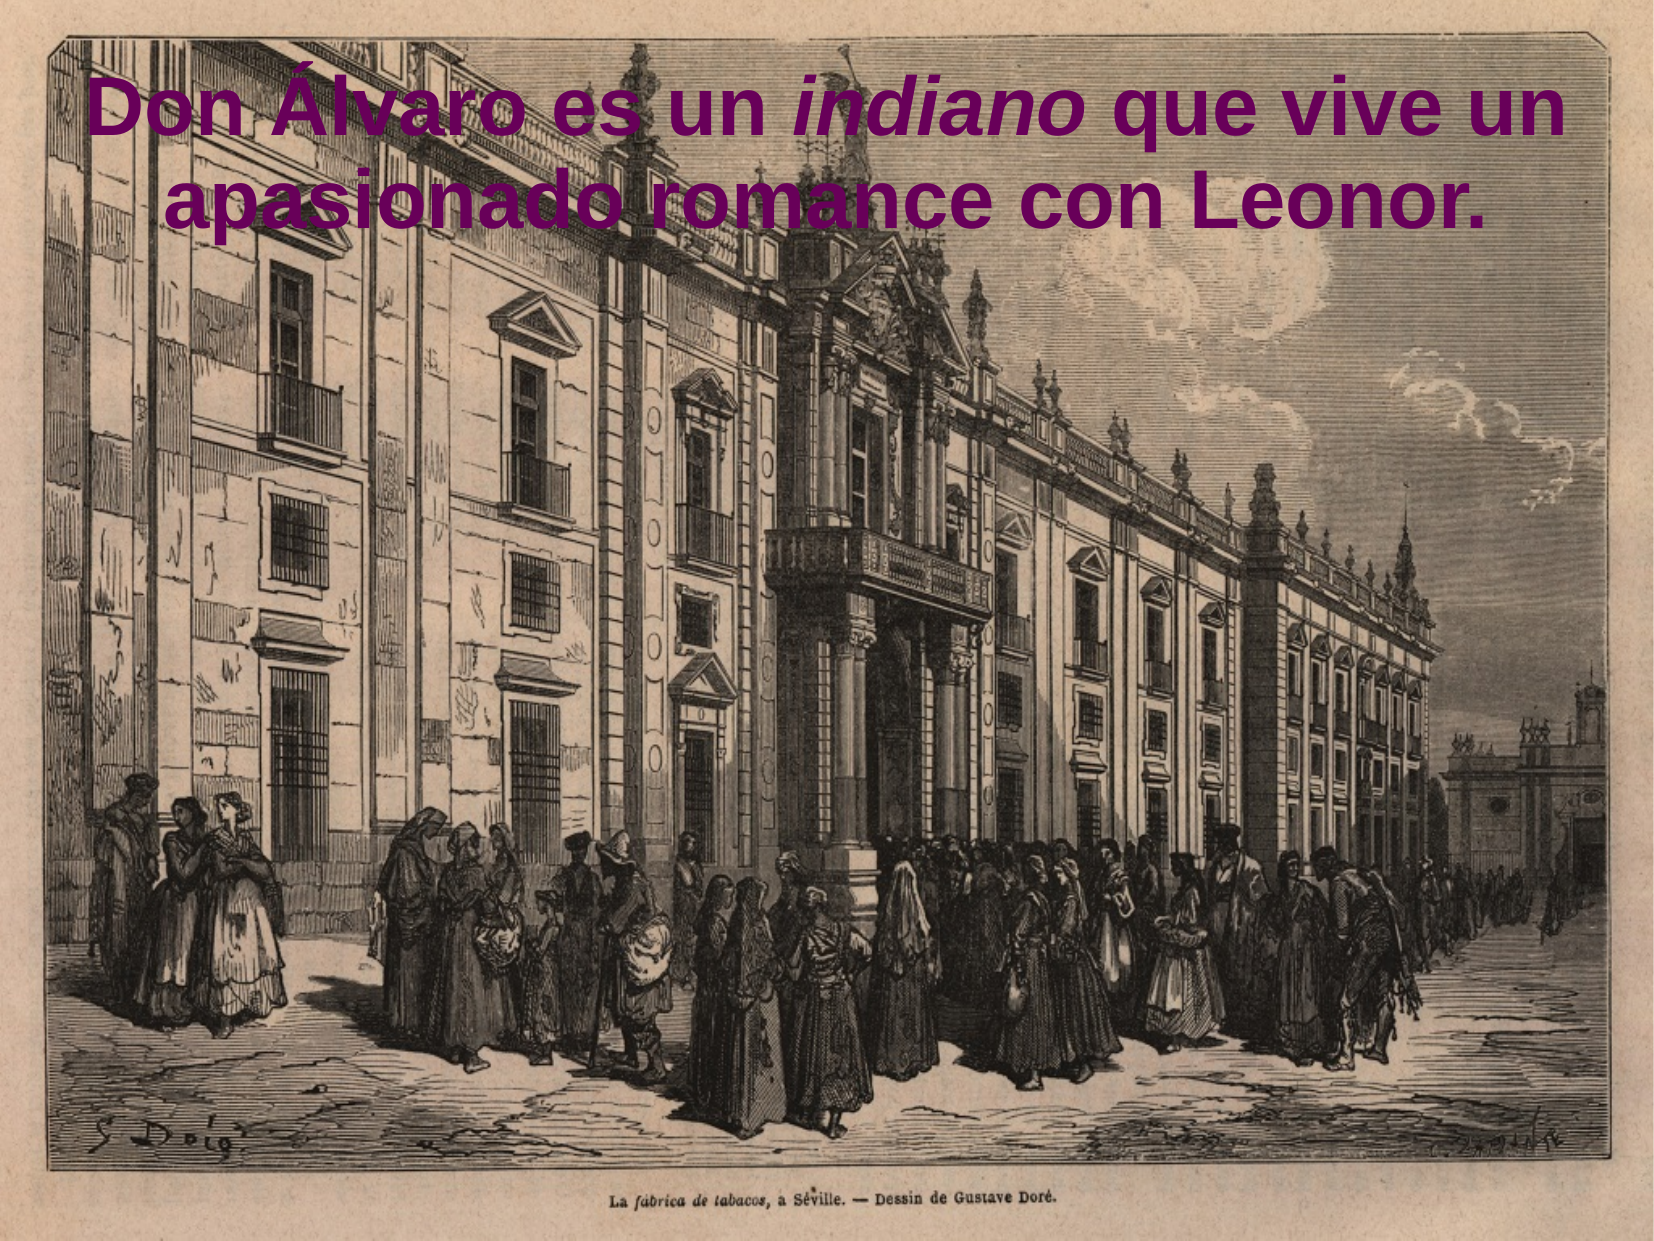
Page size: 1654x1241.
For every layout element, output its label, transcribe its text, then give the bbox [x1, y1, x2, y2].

title Don Álvaro es un indiano que vive un apasionado romance con Leonor. [82, 49, 1571, 257]
picture [0, 0, 1654, 1241]
